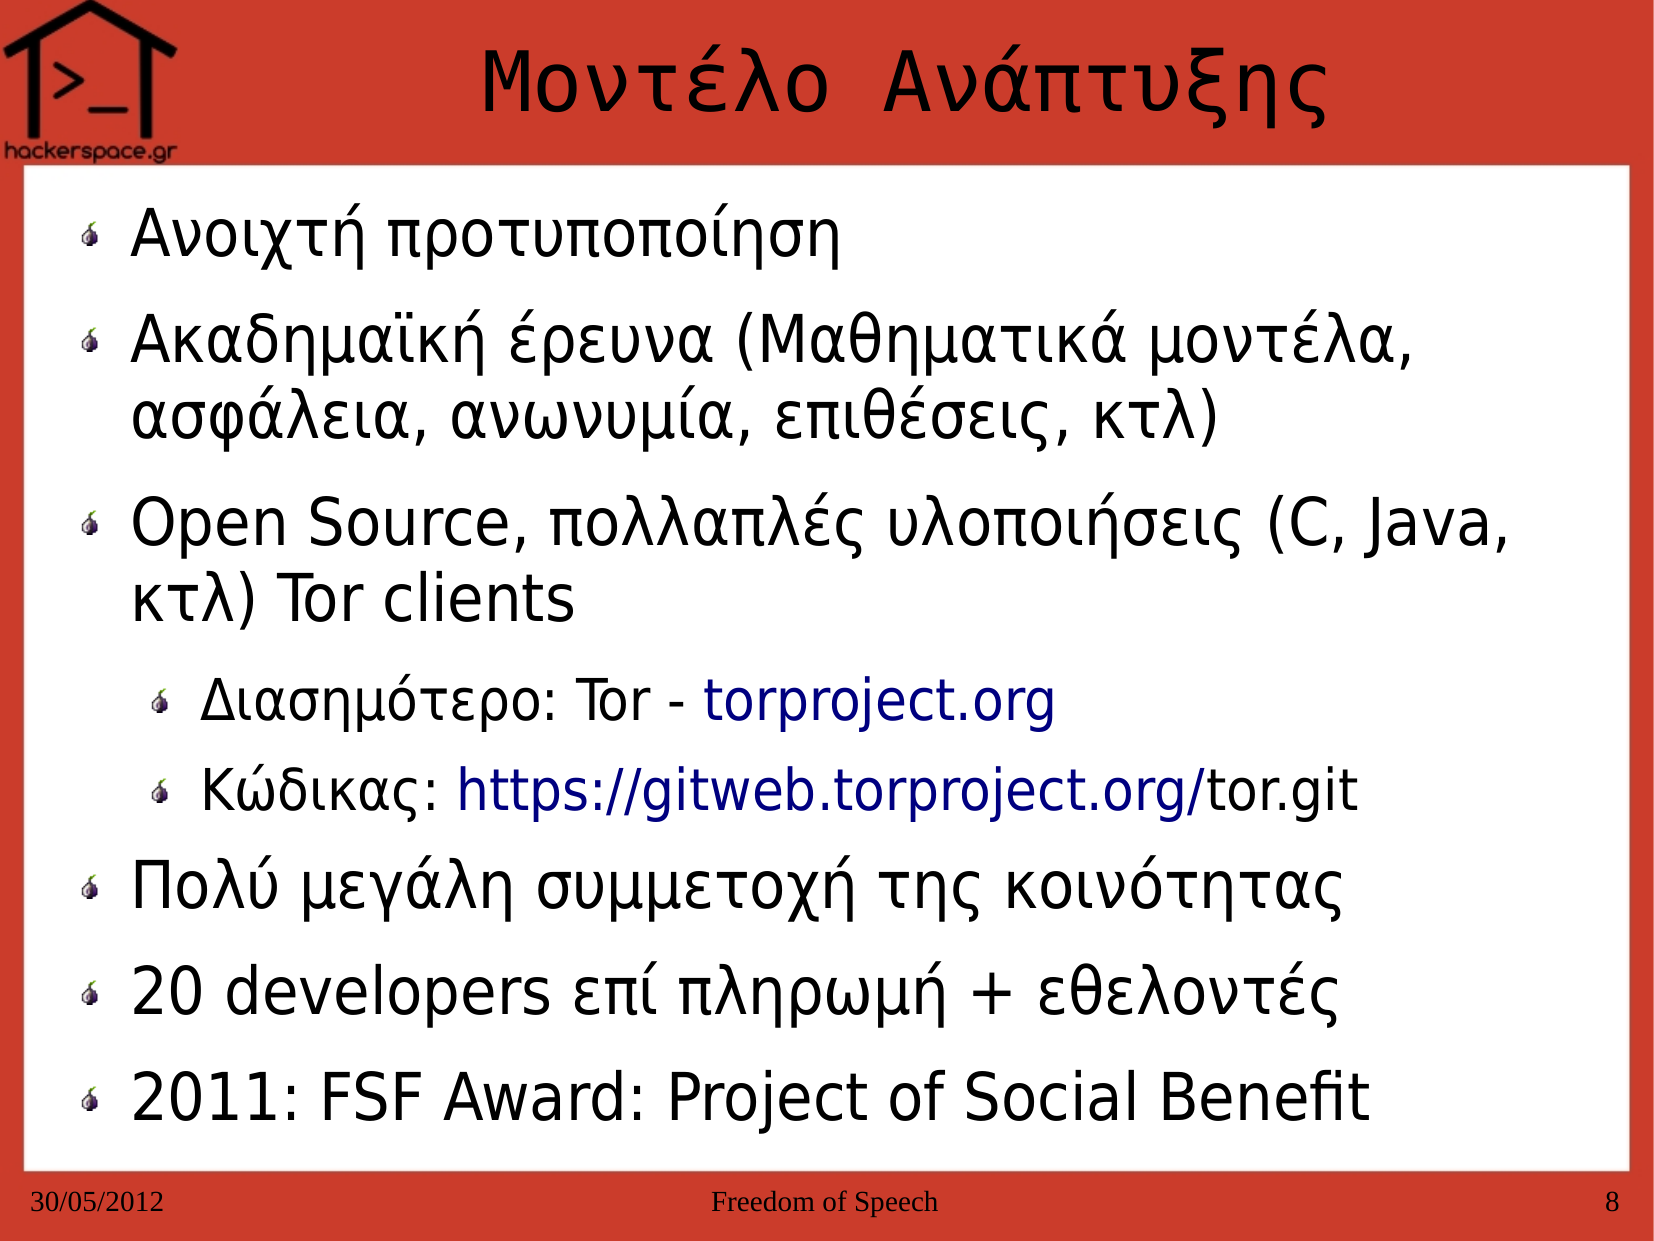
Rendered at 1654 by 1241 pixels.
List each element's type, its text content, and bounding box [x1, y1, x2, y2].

picture [0, 0, 1654, 1241]
list Ανοιχτή προτυποποίηση Ακαδημαϊκή έρευνα (Μαθηματικά μοντέλα, ασφάλεια, ανωνυμία, επιθέσεις, κτλ) Open Source, πολλαπλές υλοποιήσεις (C, Java, κτλ) Tor clients Διασημότερο: Tor - torproject.org Κώδικας: https://gitweb.torproject.org/tor.git Πολύ μεγάλη συμμετοχή της κοινότητας 20 developers επί πληρωμή + εθελοντές 2011: FSF Award: Project of Social Benefit [60, 195, 1591, 1141]
title Μοντέλο Ανάπτυξης [195, 15, 1621, 151]
